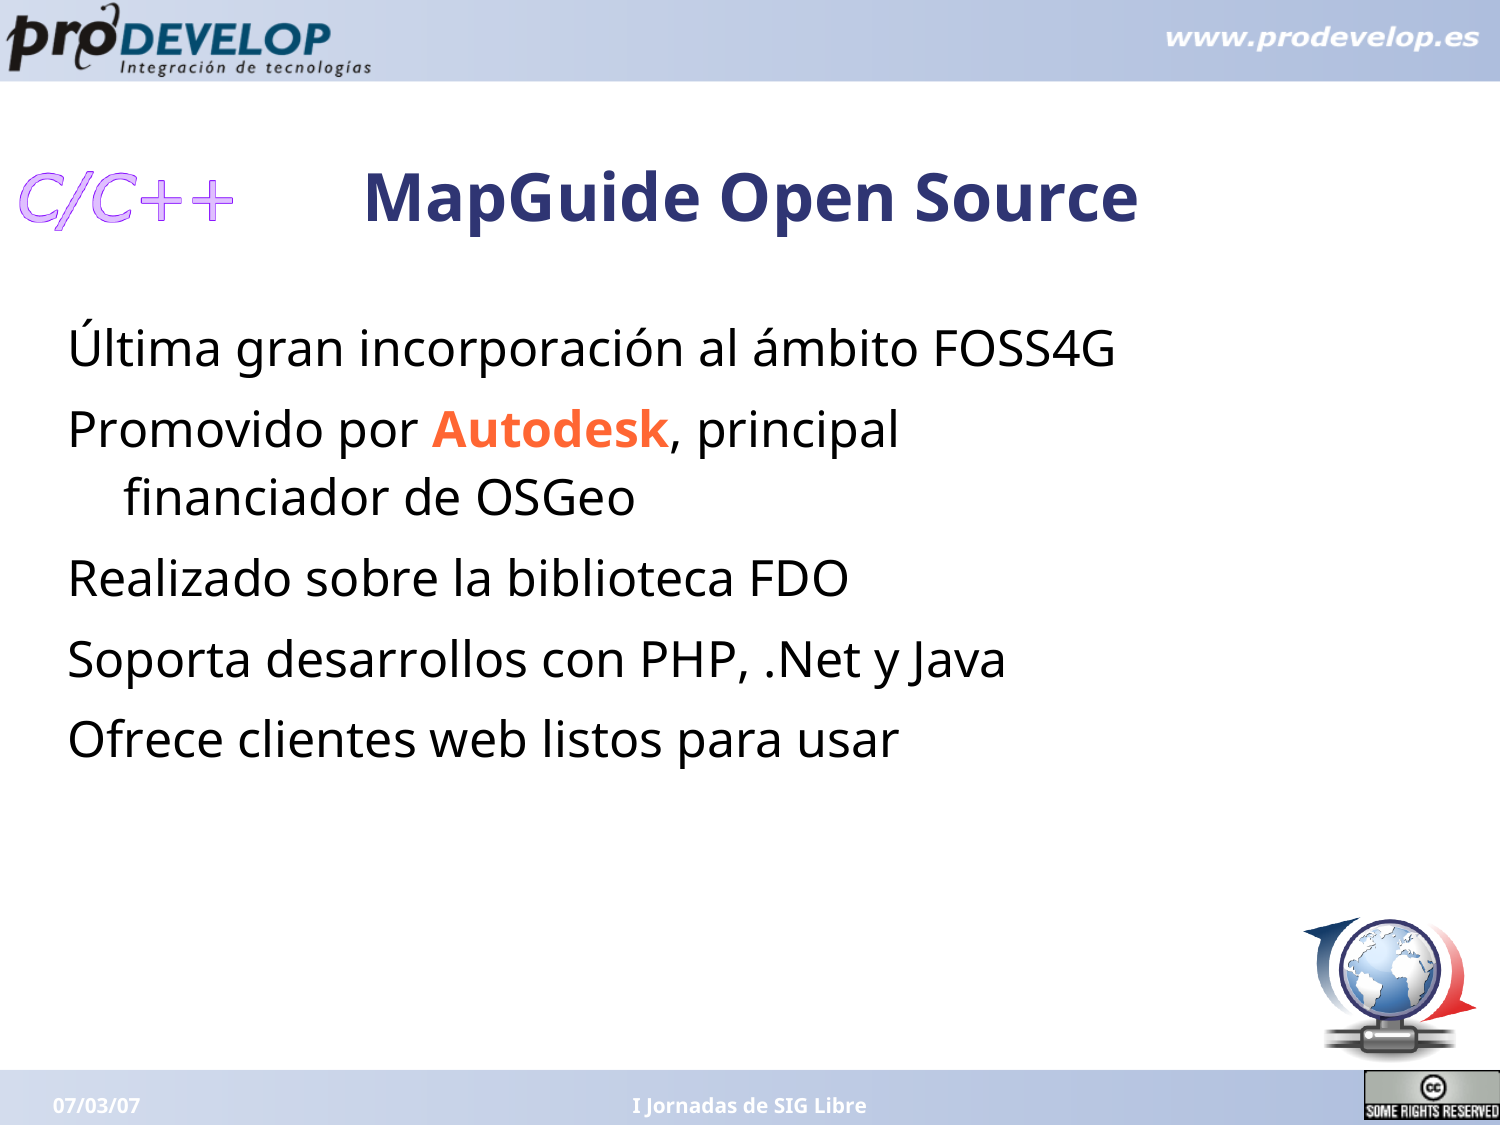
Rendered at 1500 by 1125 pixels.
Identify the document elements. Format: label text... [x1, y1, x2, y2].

list Última gran incorporación al ámbito FOSS4G Promovido por Autodesk, principal financiador de OSGeo Realizado sobre la biblioteca FDO Soporta desarrollos con PHP, .Net y Java Ofrece clientes web listos para usar [67, 313, 1418, 798]
title MapGuide Open Source [76, 109, 1427, 282]
picture [0, 0, 1500, 1125]
